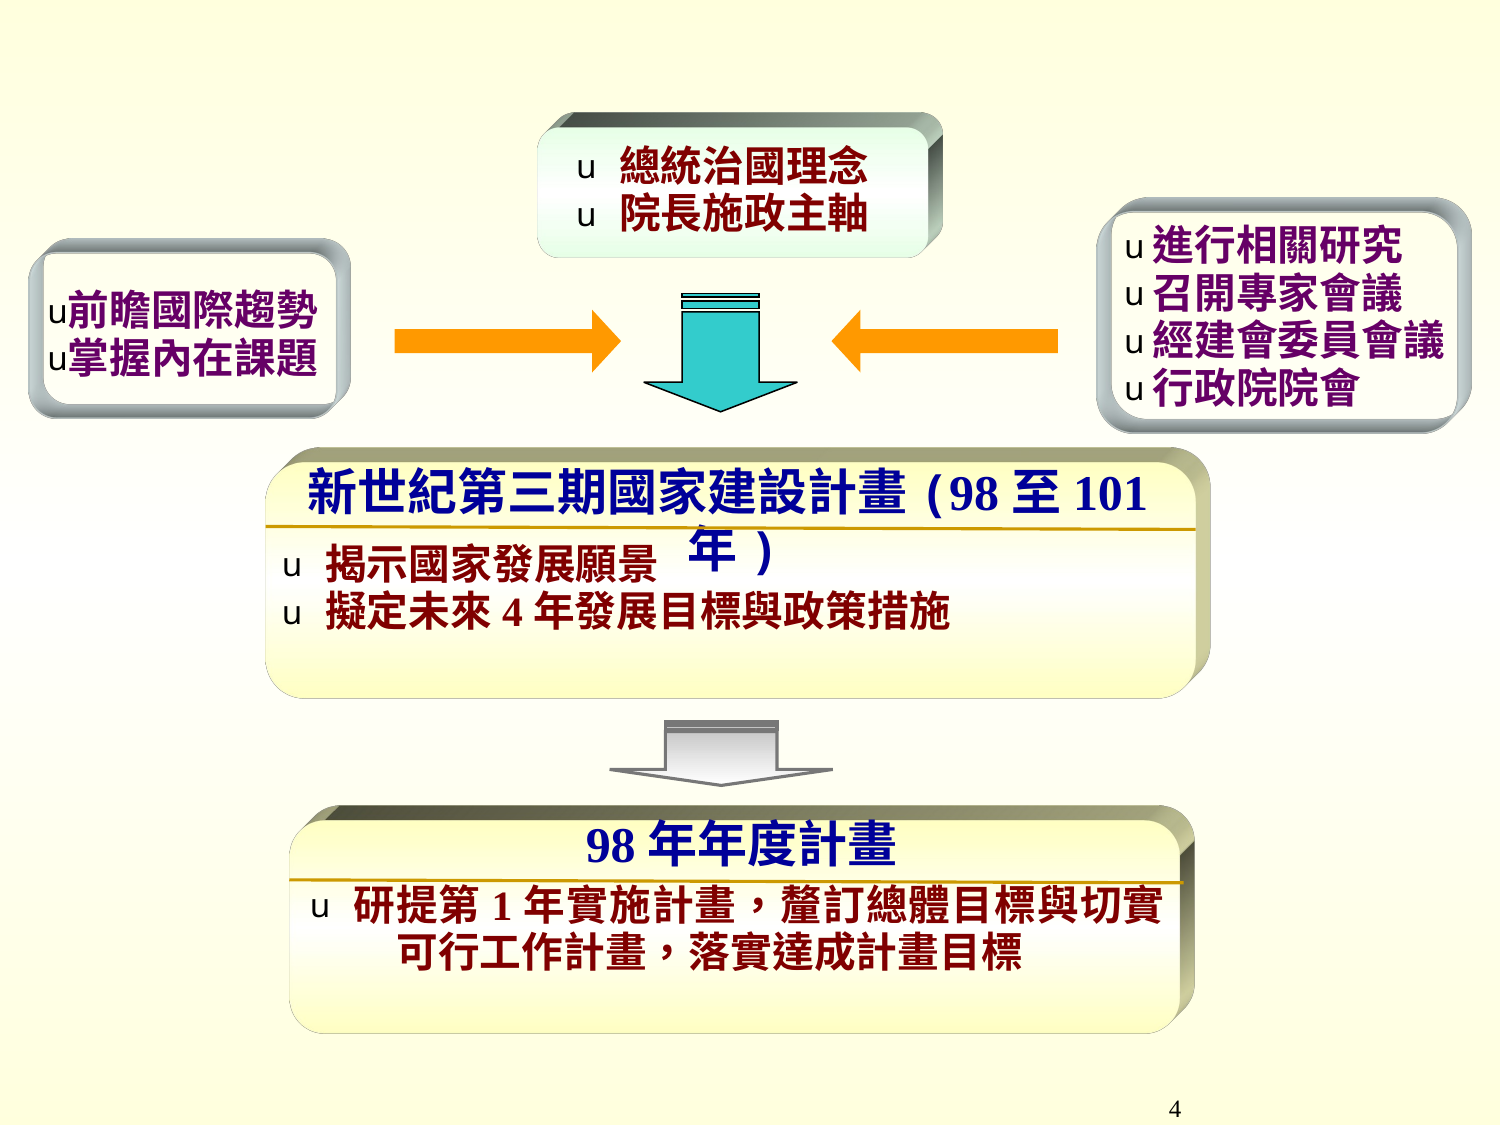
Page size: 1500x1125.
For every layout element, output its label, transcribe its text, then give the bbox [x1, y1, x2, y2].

text_box [643, 311, 798, 412]
text_box [538, 128, 925, 257]
text_box [290, 882, 1179, 1033]
text_box [665, 726, 777, 730]
text_box [1153, 1055, 1500, 1125]
text_box [609, 731, 833, 786]
text_box 揭示國家發展願景 擬定未來4年發展目標與政策措施 [266, 533, 1192, 644]
text_box [682, 301, 759, 308]
text_box [395, 311, 621, 371]
text_box 98年年度計畫 [298, 809, 1186, 882]
text_box [266, 529, 697, 533]
text_box 總統治國理念 院長施政主軸 [560, 135, 1010, 246]
text_box [266, 486, 270, 524]
text_box [290, 835, 298, 878]
text_box 研提第1年實施計畫，釐訂總體目標與切實可行工作計畫，落實達成計畫目標 [295, 874, 1180, 985]
text_box 進行相關研究 召開專家會議 經建會委員會議 行政院院會 [1109, 215, 1488, 421]
text_box 新世紀第三期國家建設計畫(98至101年) [270, 457, 1198, 530]
text_box [266, 530, 1195, 698]
text_box [832, 311, 1058, 371]
